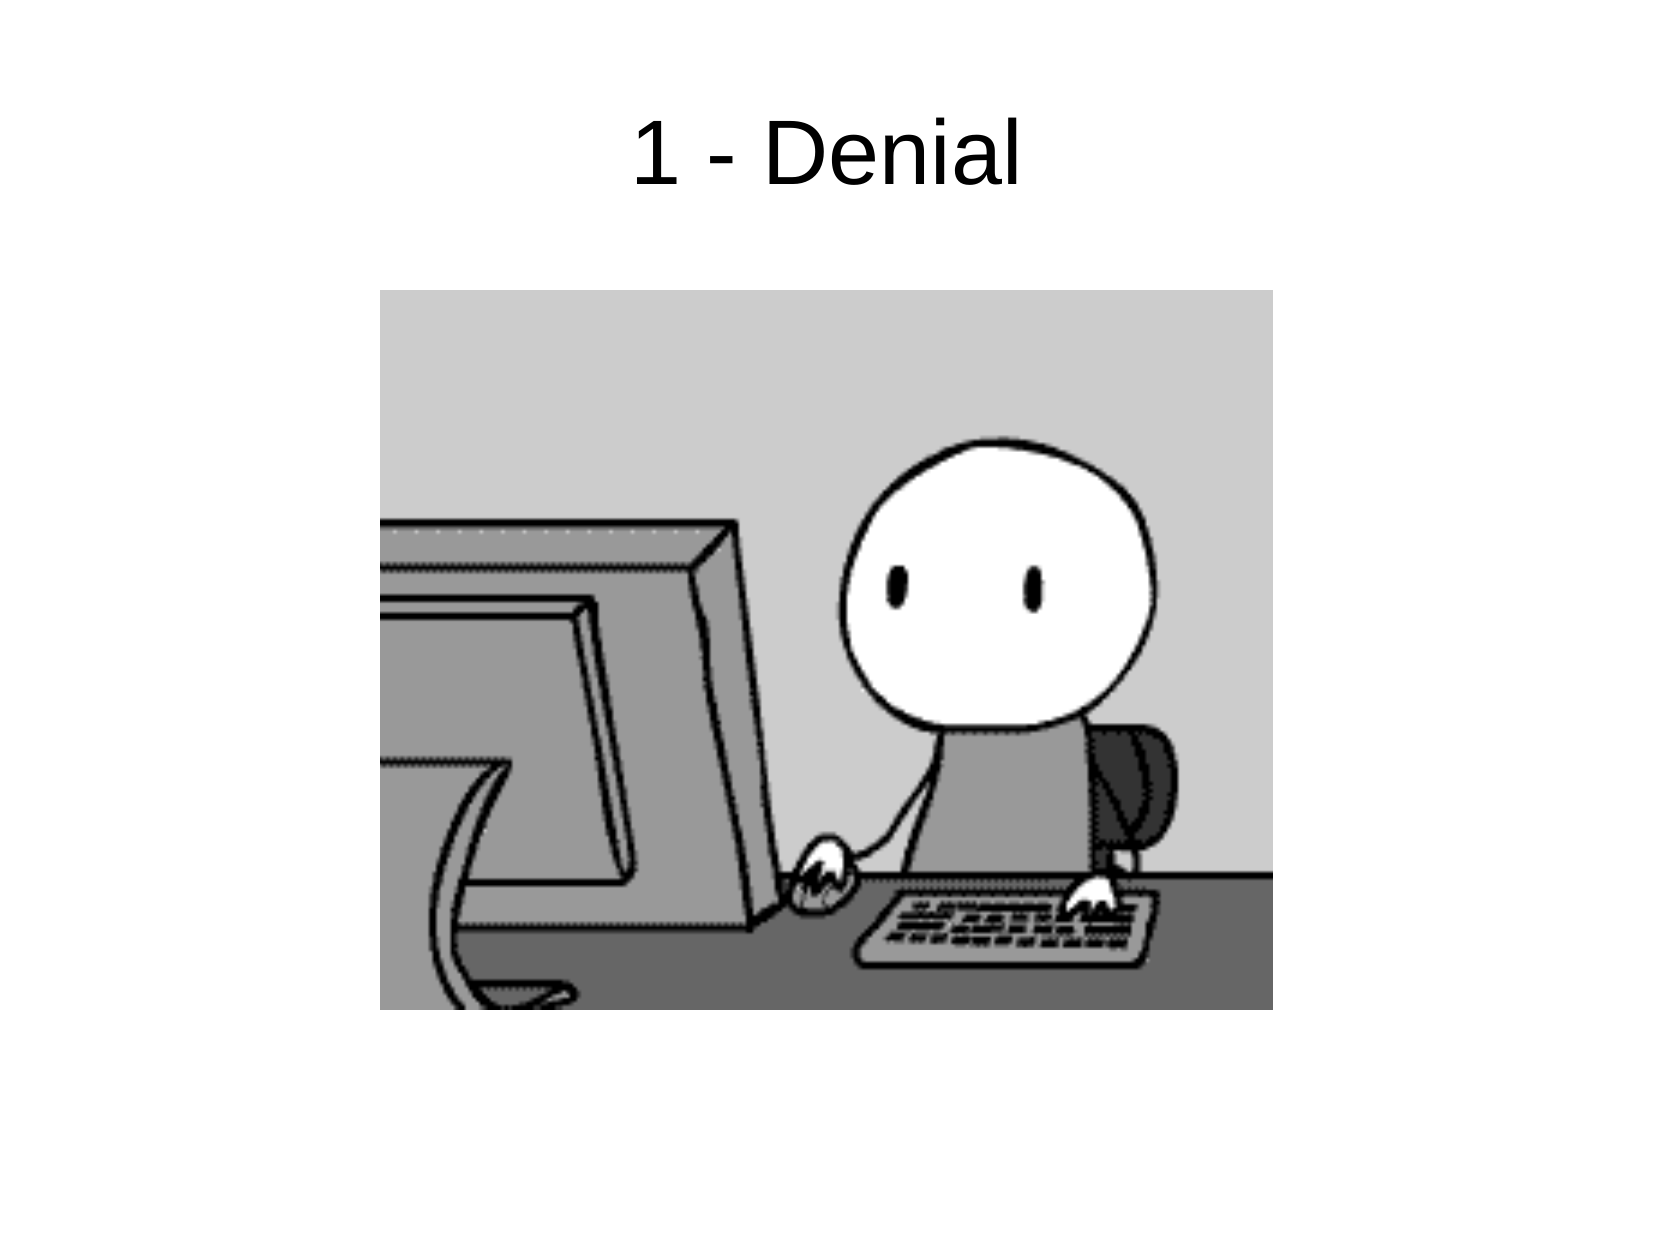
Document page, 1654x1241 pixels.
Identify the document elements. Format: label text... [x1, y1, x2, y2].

title 1 - Denial [82, 49, 1571, 257]
picture [380, 290, 1273, 1010]
